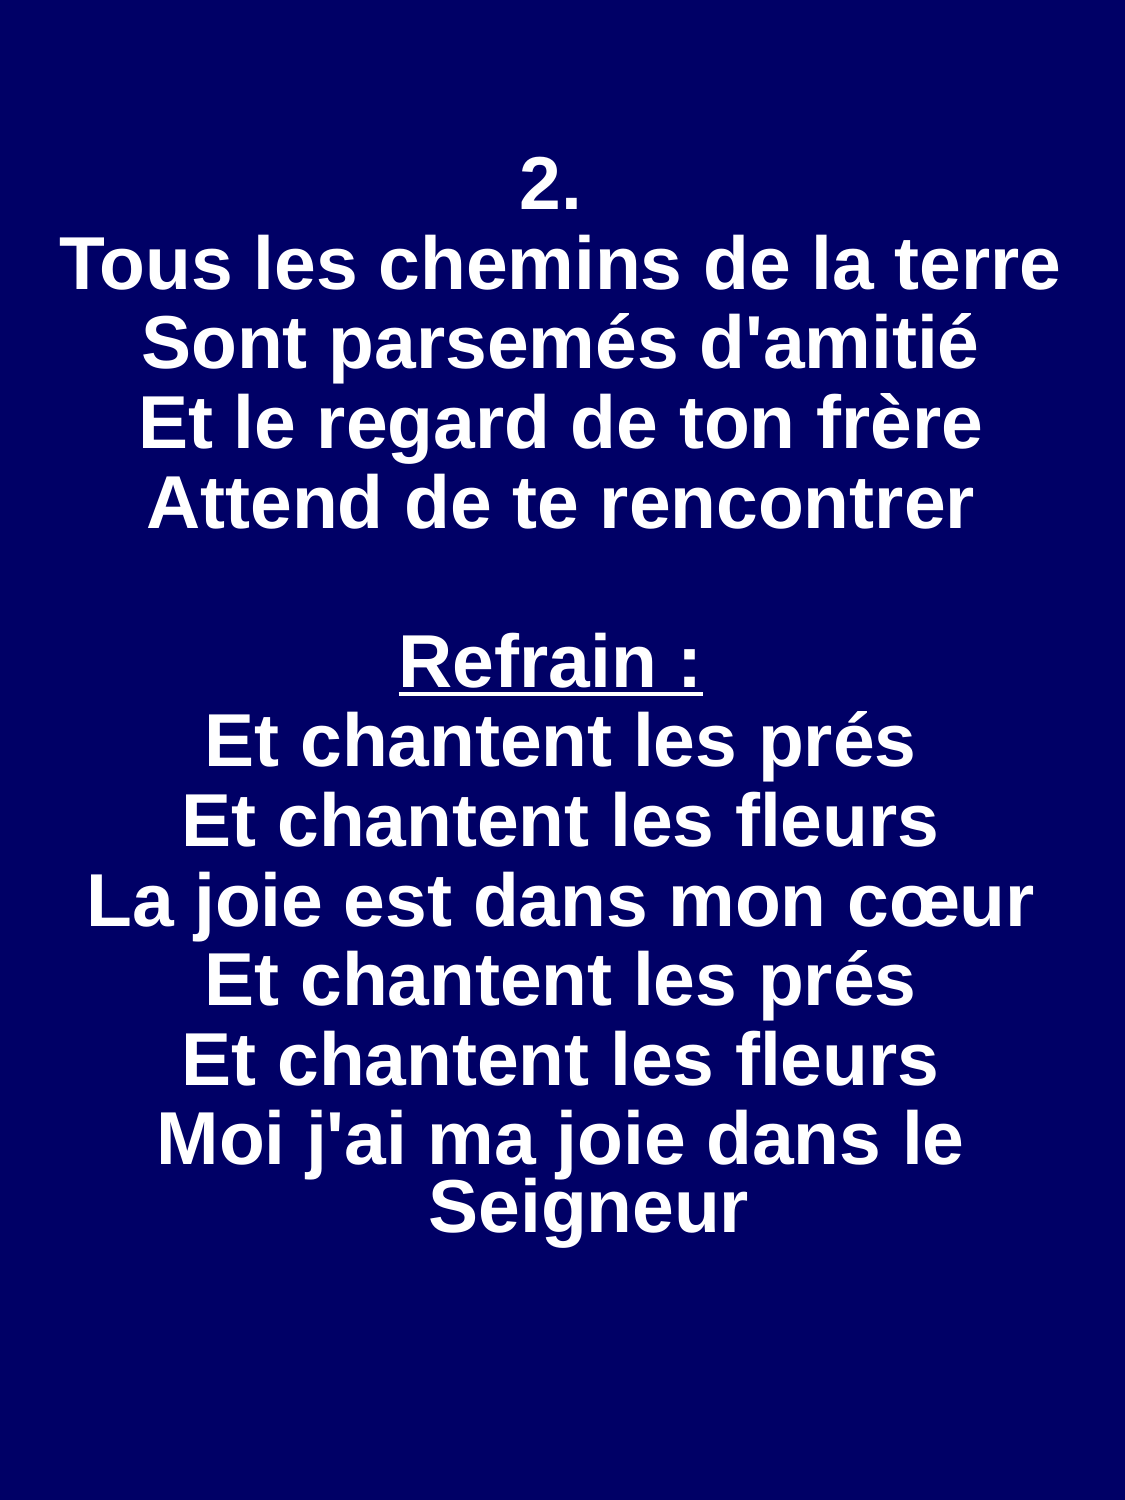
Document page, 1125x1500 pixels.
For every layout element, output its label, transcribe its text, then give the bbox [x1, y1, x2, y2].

text_box 2. Tous les chemins de la terre Sont parsemés d'amitié Et le regard dе ton frère Attend de tе rencontrer Refrain : Et chantent les prés Et chantent les fleurs La joie est dans mon cœur Et chantent les prés Et chantent les fleurs Moi j'ai ma joie dans le Seigneur [11, 35, 1111, 1441]
